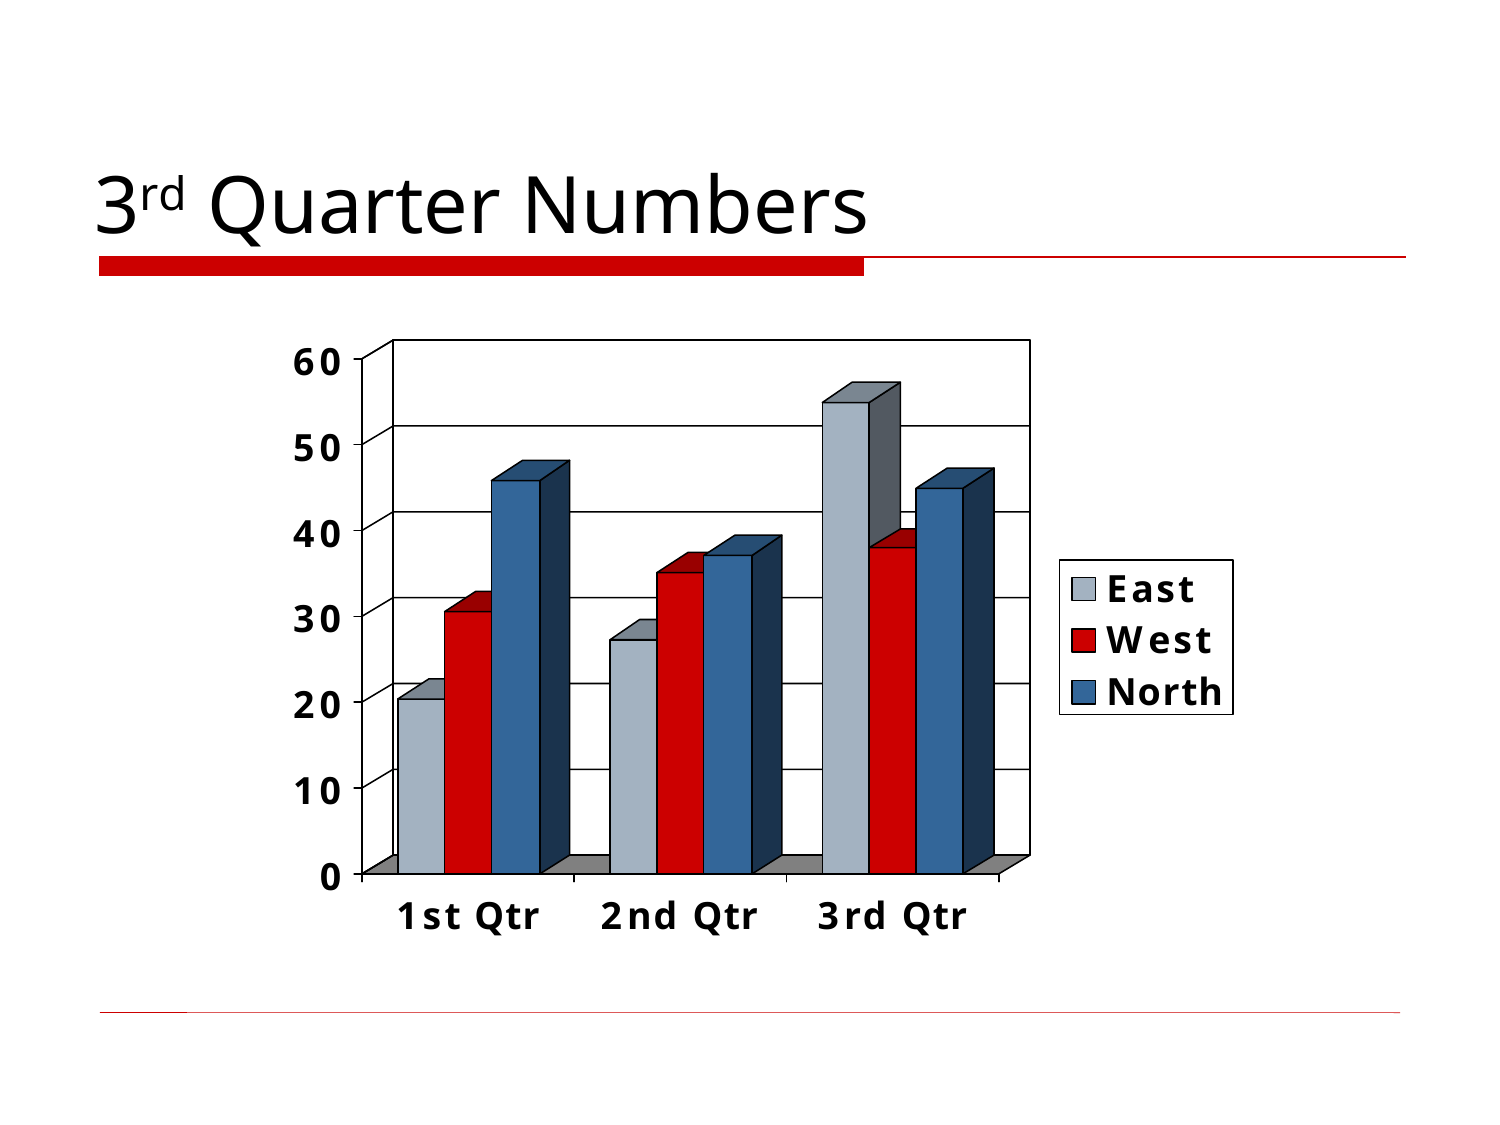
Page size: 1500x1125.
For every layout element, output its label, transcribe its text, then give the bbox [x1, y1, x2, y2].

chart [249, 304, 1249, 971]
title 3rd Quarter Numbers [94, 49, 1407, 250]
